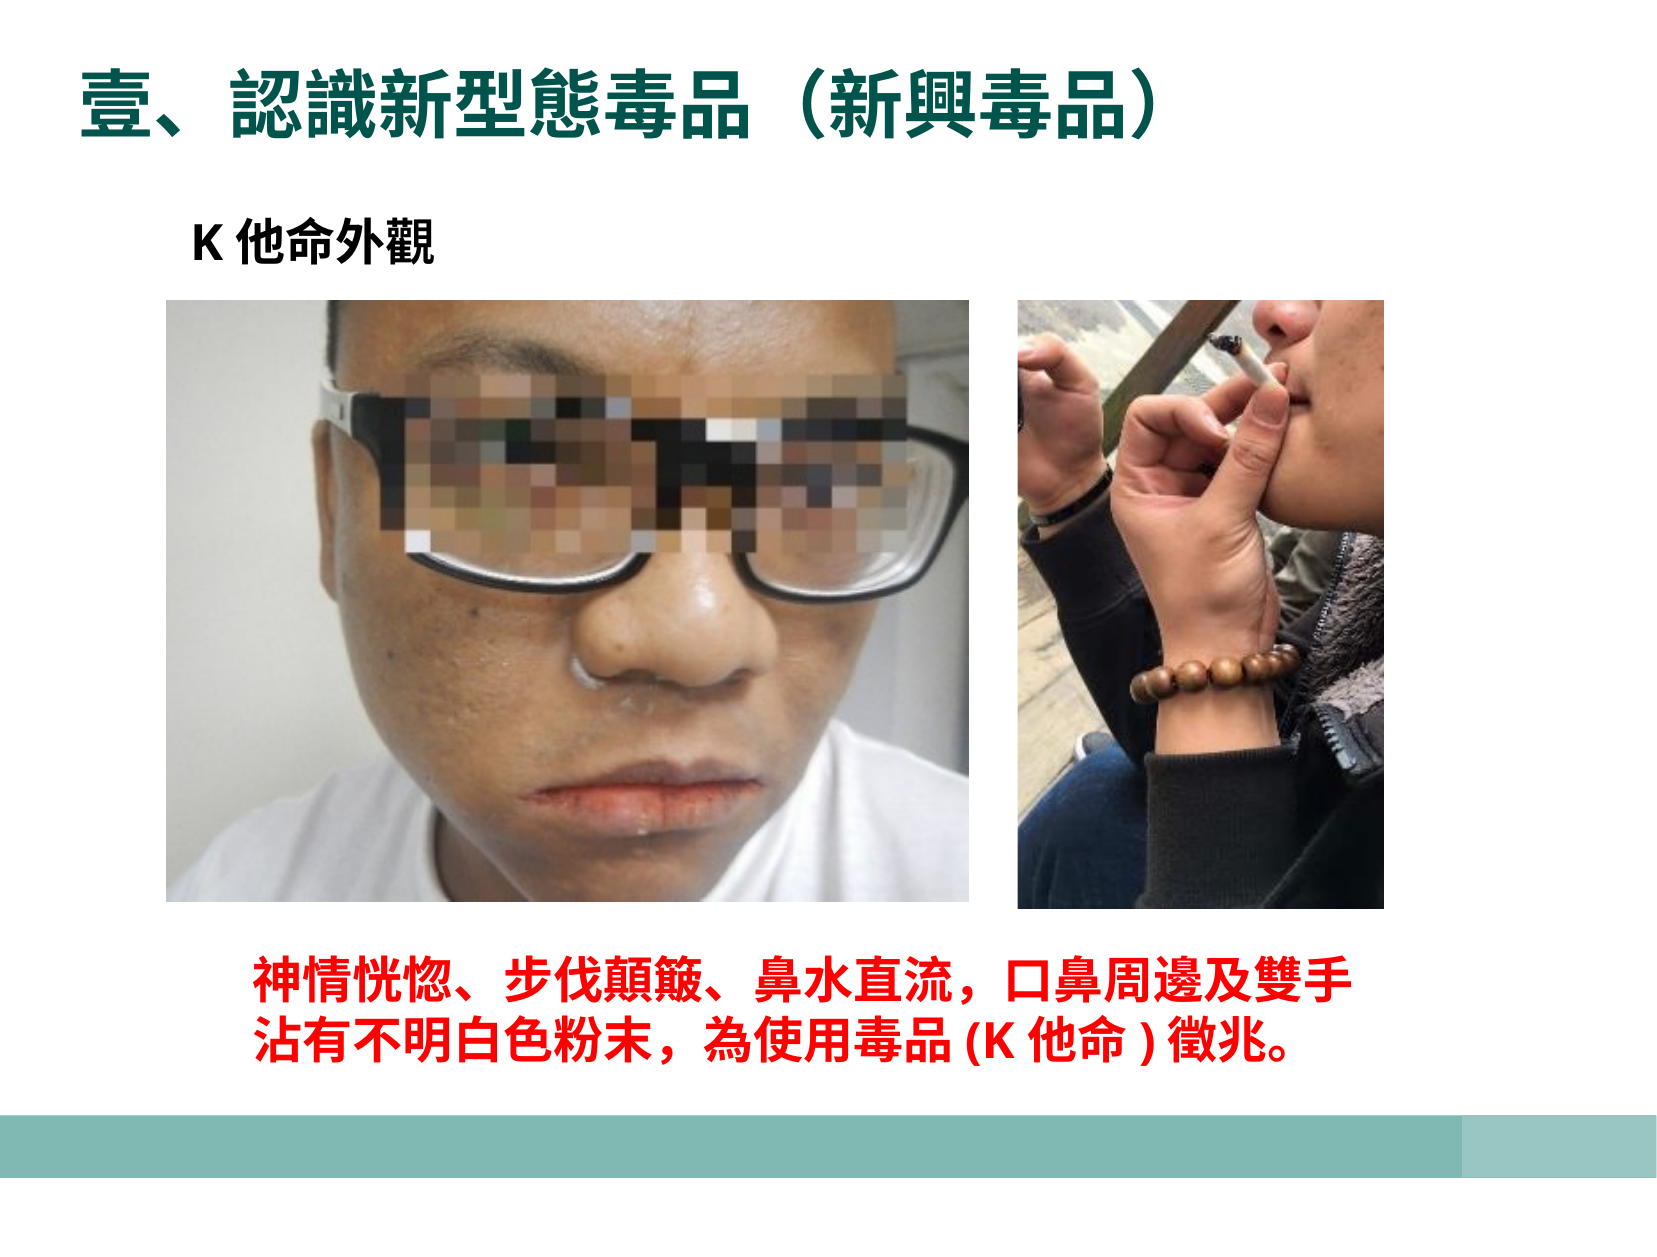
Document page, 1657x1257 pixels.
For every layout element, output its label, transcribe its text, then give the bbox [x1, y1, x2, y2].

text_box K他命外觀 [175, 203, 451, 279]
picture [1017, 300, 1384, 909]
picture [166, 300, 969, 902]
text_box 神情恍惚、步伐顛簸、鼻水直流，口鼻周邊及雙手沾有不明白色粉末，為使用毒品(K他命)徵兆。 [238, 940, 1384, 1076]
text_box 壹、認識新型態毒品（新興毒品） [61, 25, 1561, 180]
